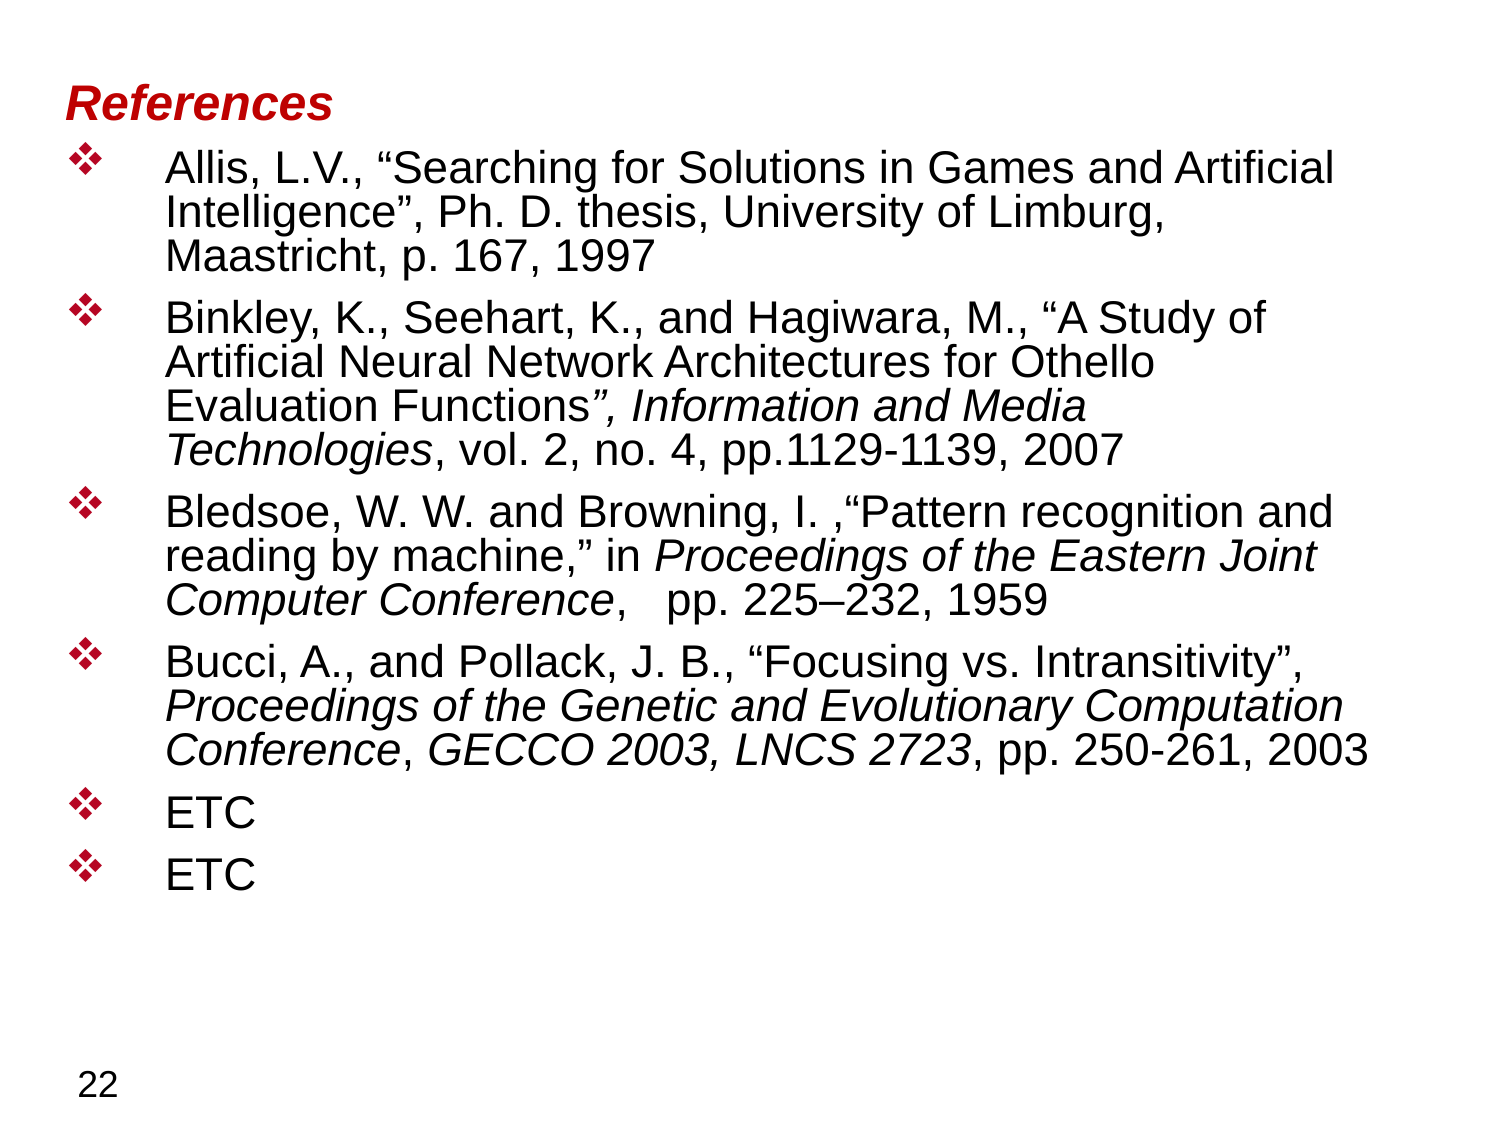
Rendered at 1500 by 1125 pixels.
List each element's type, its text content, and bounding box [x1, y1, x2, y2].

text_box References Allis, L.V., “Searching for Solutions in Games and Artificial Intelligence”, Ph. D. thesis, University of Limburg, Maastricht, p. 167, 1997 Binkley, K., Seehart, K., and Hagiwara, M., “A Study of Artificial Neural Network Architectures for Othello Evaluation Functions”, Information and Media Technologies, vol. 2, no. 4, pp.1129-1139, 2007 Bledsoe, W. W. and Browning, I. ,“Pattern recognition and reading by machine,” in Proceedings of the Eastern Joint Computer Conference, pp. 225–232, 1959 Bucci, A., and Pollack, J. B., “Focusing vs. Intransitivity”, Proceedings of the Genetic and Evolutionary Computation Conference, GECCO 2003, LNCS 2723, pp. 250-261, 2003 ETC ETC [49, 74, 1388, 1050]
text_box <number> [62, 1037, 1463, 1113]
